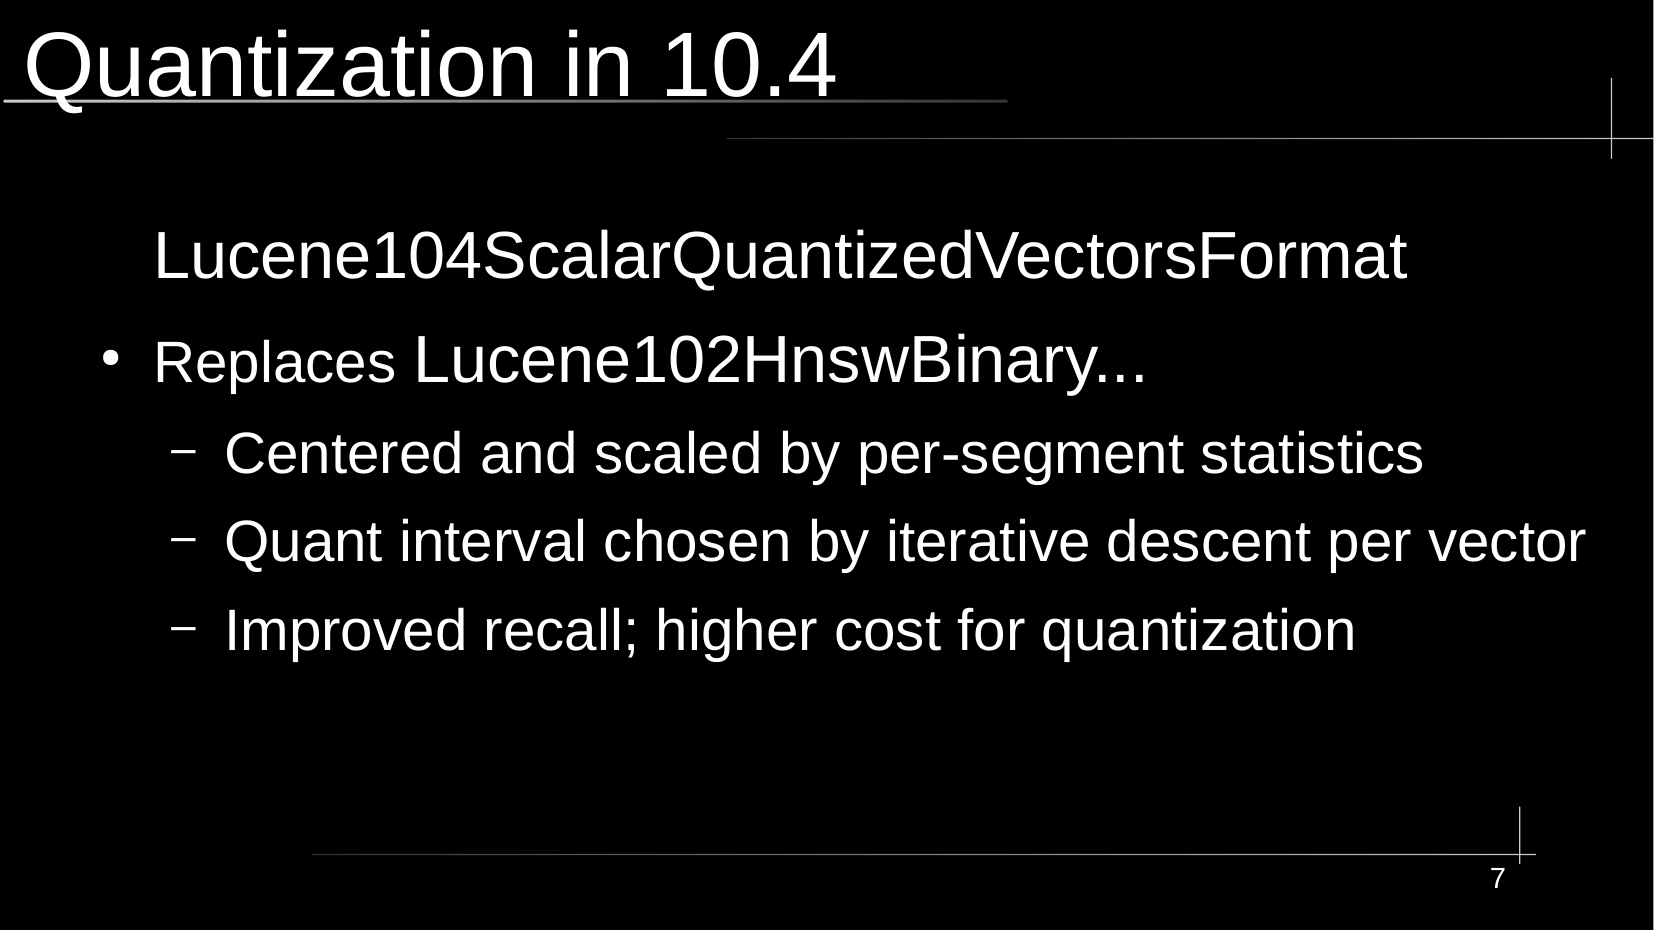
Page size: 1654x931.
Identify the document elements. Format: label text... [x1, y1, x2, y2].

list Lucene104ScalarQuantizedVectorsFormat Replaces Lucene102HnswBinary... Centered and scaled by per-segment statistics Quant interval chosen by iterative descent per vector Improved recall; higher cost for quantization [82, 217, 1613, 758]
title Quantization in 10.4 [23, 11, 1589, 119]
